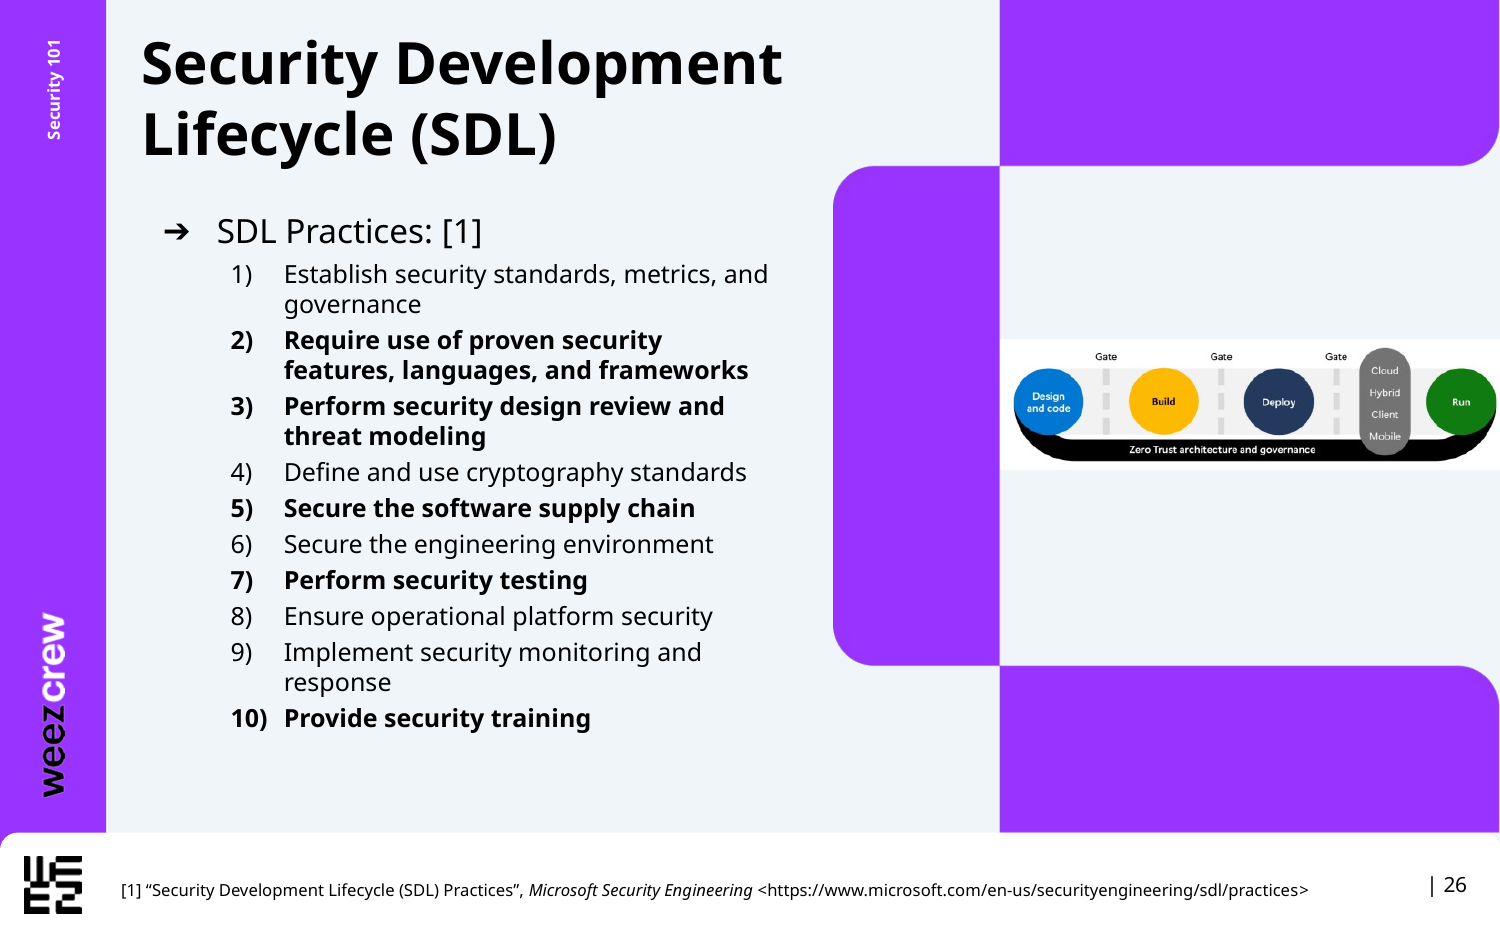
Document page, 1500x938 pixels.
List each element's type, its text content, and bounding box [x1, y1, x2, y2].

picture [43, 612, 65, 798]
list SDL Practices: [1] Establish security standards, metrics, and governance Require use of proven security features, languages, and frameworks Perform security design review and threat modeling Define and use cryptography standards Secure the software supply chain Secure the engineering environment Perform security testing Ensure operational platform security Implement security monitoring and response Provide security training [126, 188, 788, 809]
title Security Development Lifecycle (SDL) [126, 24, 976, 170]
slide_number | <number> [1426, 850, 1482, 922]
subtitle [1] “Security Development Lifecycle (SDL) Practices”, Microsoft Security Engineering <https://www.microsoft.com/en-us/securityengineering/sdl/practices> [106, 838, 1426, 938]
picture [833, 0, 1500, 833]
title Security 101 [0, 24, 107, 497]
picture [24, 856, 82, 914]
